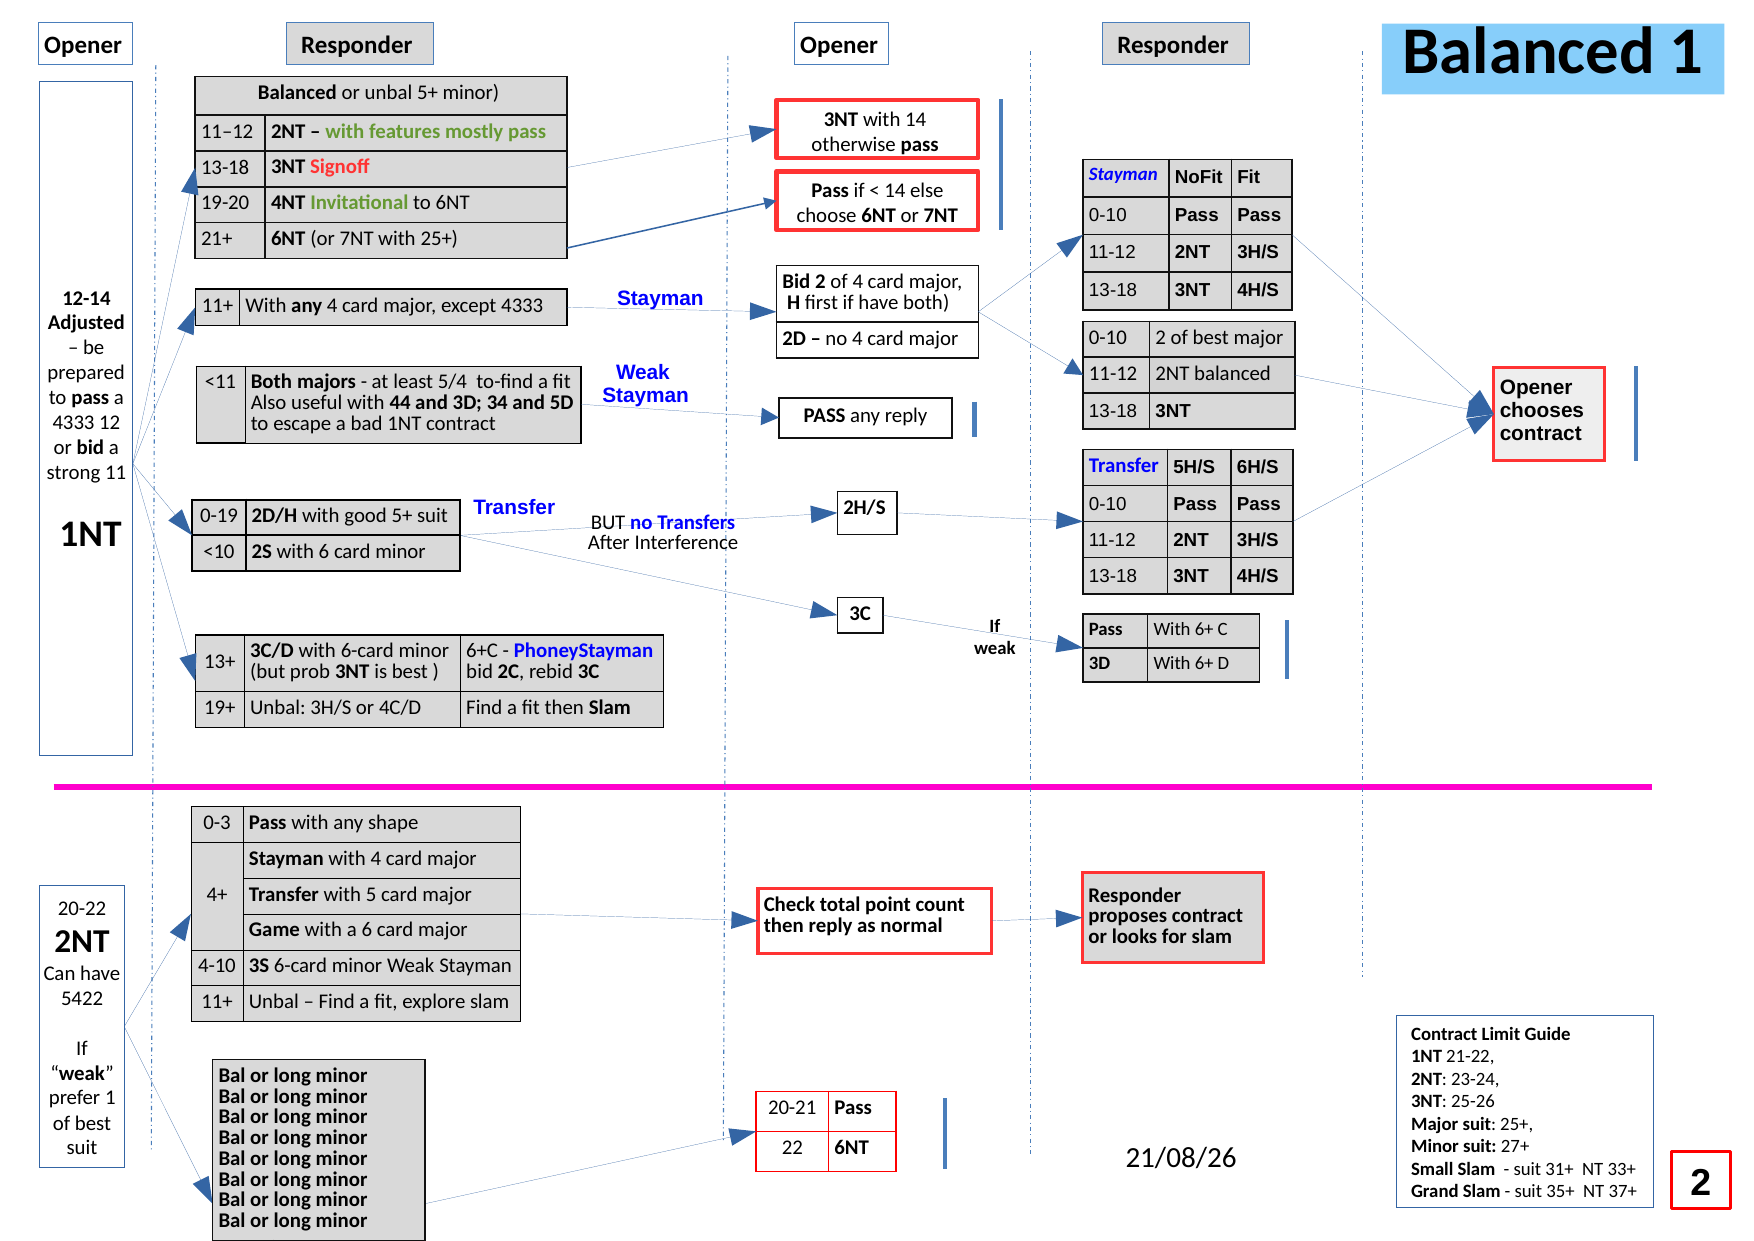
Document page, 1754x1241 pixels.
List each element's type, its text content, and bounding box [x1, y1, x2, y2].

table_header 20-21 [757, 1092, 828, 1131]
table_cell 11+ [192, 986, 243, 1021]
text_box Stayman [617, 286, 704, 310]
table_header 3C/D with 6-card minor (but prob 3NT is best ) [245, 636, 460, 691]
text_box Opener [794, 22, 889, 65]
table_header 6+C - PhoneyStayman bid 2C, rebid 3C [461, 636, 663, 691]
table_cell 19-20 [196, 188, 264, 222]
table_header Responder proposes contract or looks for slam [1084, 874, 1262, 961]
table_cell 3H/S [1232, 522, 1292, 557]
table_header 2 of best major [1150, 322, 1294, 356]
table_cell Unbal: 3H/S or 4C/D [245, 692, 460, 727]
text_box Responder [1102, 22, 1250, 65]
table_cell 3NT Signoff [266, 152, 566, 186]
table_cell 2NT balanced [1150, 358, 1294, 392]
table_header Transfer [1084, 450, 1167, 485]
table_cell 6NT [829, 1132, 895, 1171]
table_header 2H/S [838, 492, 896, 534]
text_box 20-22 2NT Can have 5422 If “weak” prefer 1 of best suit [39, 885, 125, 1168]
text_box Responder [286, 22, 434, 65]
text_box Opener [38, 22, 133, 65]
table_cell 3H/S [1232, 235, 1291, 271]
table_header 2D/H with good 5+ suit [247, 501, 459, 534]
table_cell 0-10 [1084, 486, 1167, 521]
table_cell 2NT – with features mostly pass [266, 116, 566, 150]
table_cell Find a fit then Slam [461, 692, 663, 727]
text_box Pass if < 14 else choose 6NT or 7NT [776, 171, 979, 231]
table_header Bid 2 of 4 card major, H first if have both) [777, 266, 978, 321]
table_header 5H/S [1168, 450, 1230, 485]
table_cell 11-12 [1084, 358, 1149, 392]
table_cell Game with a 6 card major [244, 915, 520, 950]
table_header Pass [1084, 615, 1147, 647]
table_cell Pass [1232, 486, 1292, 521]
table_cell 13-18 [1084, 558, 1167, 593]
table_cell 4H/S [1232, 273, 1291, 309]
text_box Transfer [454, 496, 574, 520]
table_header PASS any reply [780, 399, 951, 437]
table_header Opener chooses contract [1495, 369, 1603, 459]
table_header Balanced or unbal 5+ minor) [196, 77, 566, 114]
table_cell 11-12 [1084, 522, 1167, 557]
table_cell 3D [1084, 649, 1147, 681]
table_cell 2D – no 4 card major [777, 323, 978, 357]
table_cell 19+ [196, 692, 244, 727]
table_header Bal or long minor Bal or long minor Bal or long minor Bal or long minor Bal or long minor Bal or long minor Bal or long minor [213, 1060, 424, 1240]
table_cell Pass [1232, 198, 1291, 234]
table_cell Pass [1170, 198, 1231, 234]
table_cell 4H/S [1232, 558, 1292, 593]
table_header 0-3 [192, 807, 243, 842]
table_cell Transfer with 5 card major [244, 879, 520, 914]
table_cell 3NT [1150, 394, 1294, 428]
table_cell 3NT [1168, 558, 1230, 593]
table_cell 11–12 [196, 116, 264, 150]
table_cell 11-12 [1084, 235, 1168, 271]
table_cell 4NT Invitational to 6NT [266, 188, 566, 222]
table_cell 13-18 [196, 152, 264, 186]
table_cell Unbal – Find a fit, explore slam [244, 986, 520, 1021]
text_box If weak [965, 629, 1025, 650]
table_header 11+ [196, 290, 239, 325]
table_cell 4+ [192, 843, 243, 950]
table_cell 21+ [196, 223, 264, 258]
table_cell 6NT (or 7NT with 25+) [266, 223, 566, 258]
table_cell 3S 6-card minor Weak Stayman [244, 951, 520, 985]
table_cell 22 [757, 1132, 828, 1171]
text_box 3NT with 14 otherwise pass [776, 100, 979, 159]
table_cell <10 [193, 536, 245, 570]
table_header 3C [838, 598, 882, 632]
table_cell 0-10 [1084, 198, 1168, 234]
table_cell 13-18 [1084, 394, 1149, 428]
table_cell 2S with 6 card minor [247, 536, 459, 570]
table_cell 3NT [1170, 273, 1231, 309]
table_header <11 [197, 367, 245, 442]
table_header Fit [1232, 160, 1291, 196]
table_header With 6+ C [1148, 615, 1259, 647]
table_header Stayman [1084, 160, 1168, 196]
table_cell 2NT [1170, 235, 1231, 271]
table_header Check total point count then reply as normal [760, 890, 990, 952]
text_box Contract Limit Guide 1NT 21-22, 2NT: 23-24, 3NT: 25-26 Major suit: 25+, Minor suit: 27+ Small Slam - suit 31+ NT 33+ Grand Slam - suit 35+ NT 37+ [1396, 1015, 1654, 1208]
table_cell 13-18 [1084, 273, 1168, 309]
table_header 6H/S [1232, 450, 1292, 485]
table_header Pass [829, 1092, 895, 1131]
text_box 25/07/23 [1116, 1145, 1247, 1202]
table_header 13+ [196, 636, 244, 691]
text_box Balanced 1 [1381, 23, 1725, 95]
table_cell Pass [1168, 486, 1230, 521]
text_box If weak [965, 607, 1025, 638]
table_header 0-19 [193, 501, 245, 534]
table_cell With 6+ D [1148, 649, 1259, 681]
text_box BUT no Transfers After Interference [587, 513, 739, 556]
table_header Both majors - at least 5/4 to-find a fit Also useful with 44 and 3D; 34 and 5D to escape a bad 1NT contract [246, 367, 580, 443]
table_cell 2NT [1168, 522, 1230, 557]
table_header 0-10 [1084, 322, 1149, 356]
table_header Pass with any shape [244, 807, 520, 842]
text_box 2 [1671, 1151, 1731, 1209]
table_cell 4-10 [192, 951, 243, 985]
table_header NoFit [1170, 160, 1231, 196]
table_header With any 4 card major, except 4333 [240, 290, 566, 325]
text_box Weak Stayman [602, 360, 690, 408]
text_box 12-14 Adjusted – be prepared to pass a 4333 12 or bid a strong 11 1NT [39, 81, 133, 756]
table_cell Stayman with 4 card major [244, 843, 520, 878]
